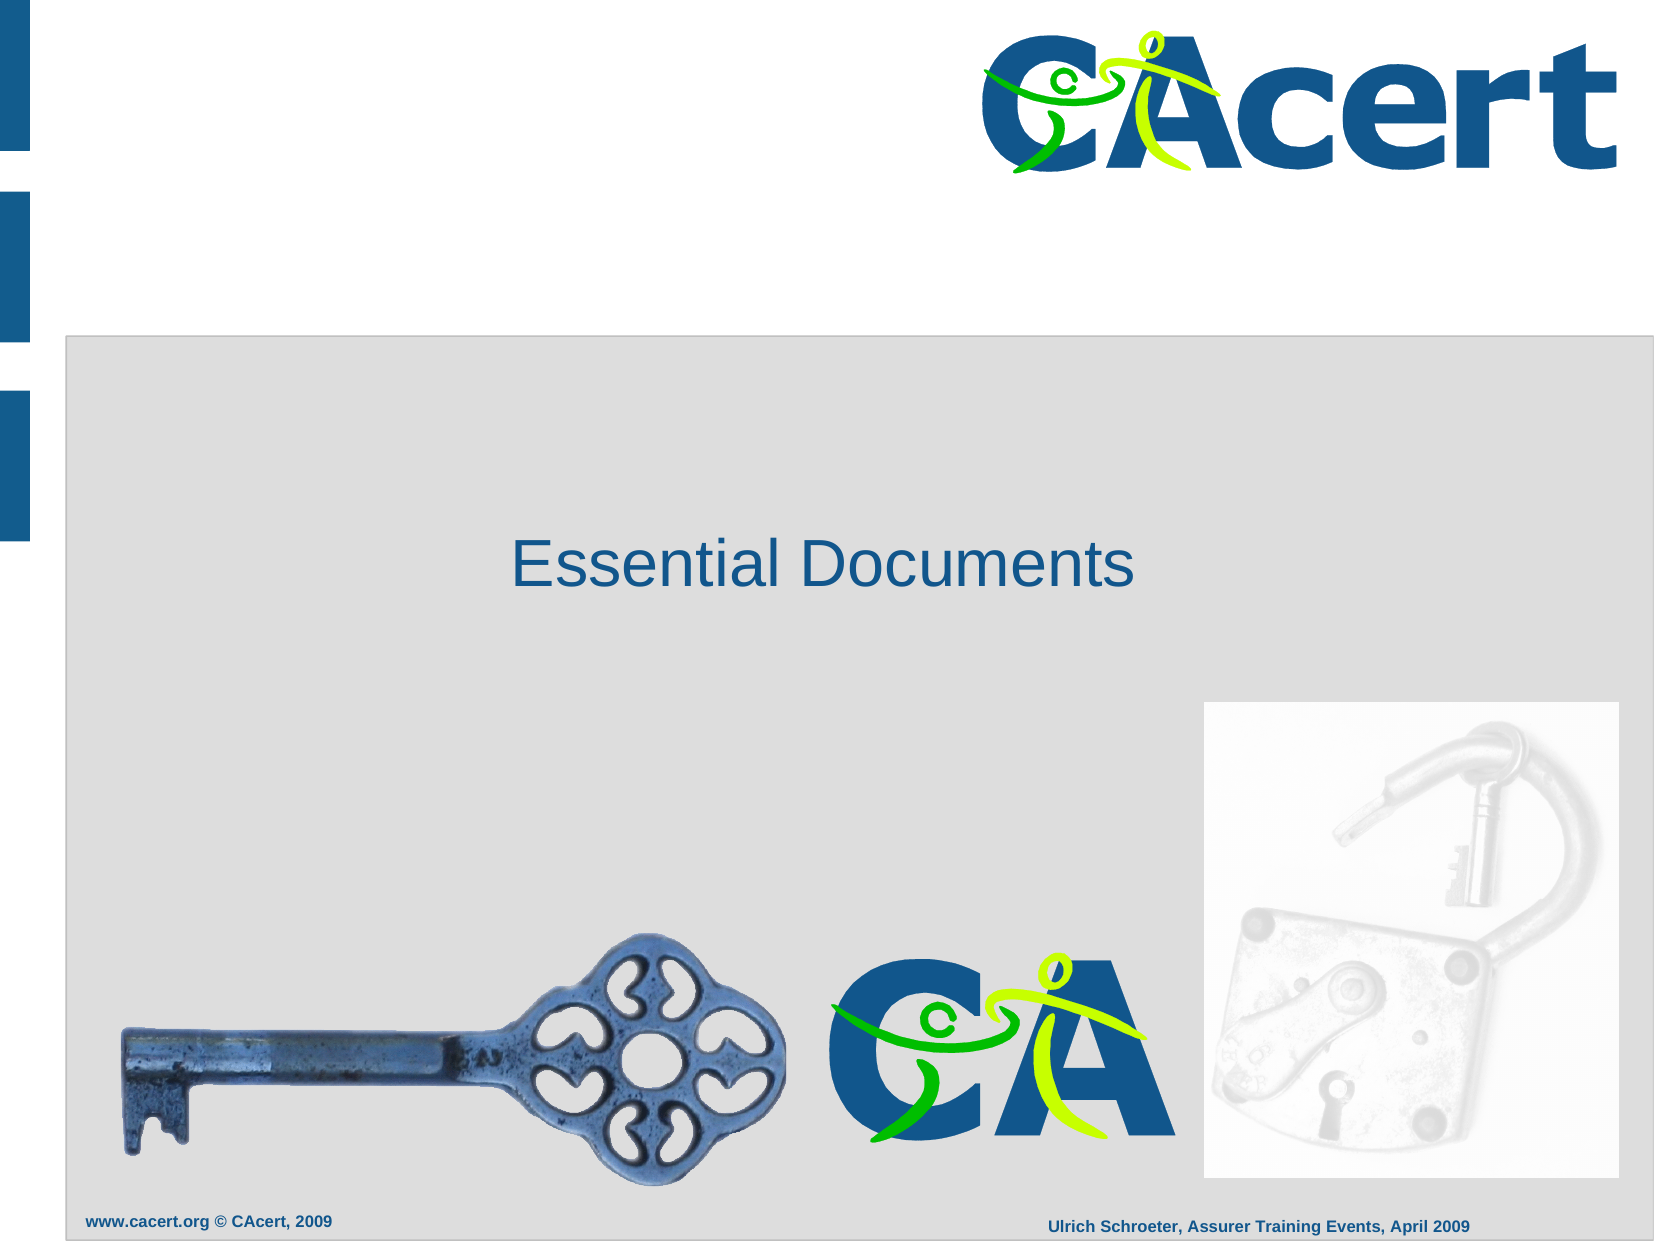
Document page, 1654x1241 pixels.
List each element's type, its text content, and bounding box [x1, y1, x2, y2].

title Essential Documents [118, 442, 1530, 601]
picture [1204, 702, 1619, 1178]
picture [106, 915, 800, 1203]
picture [826, 950, 1177, 1145]
